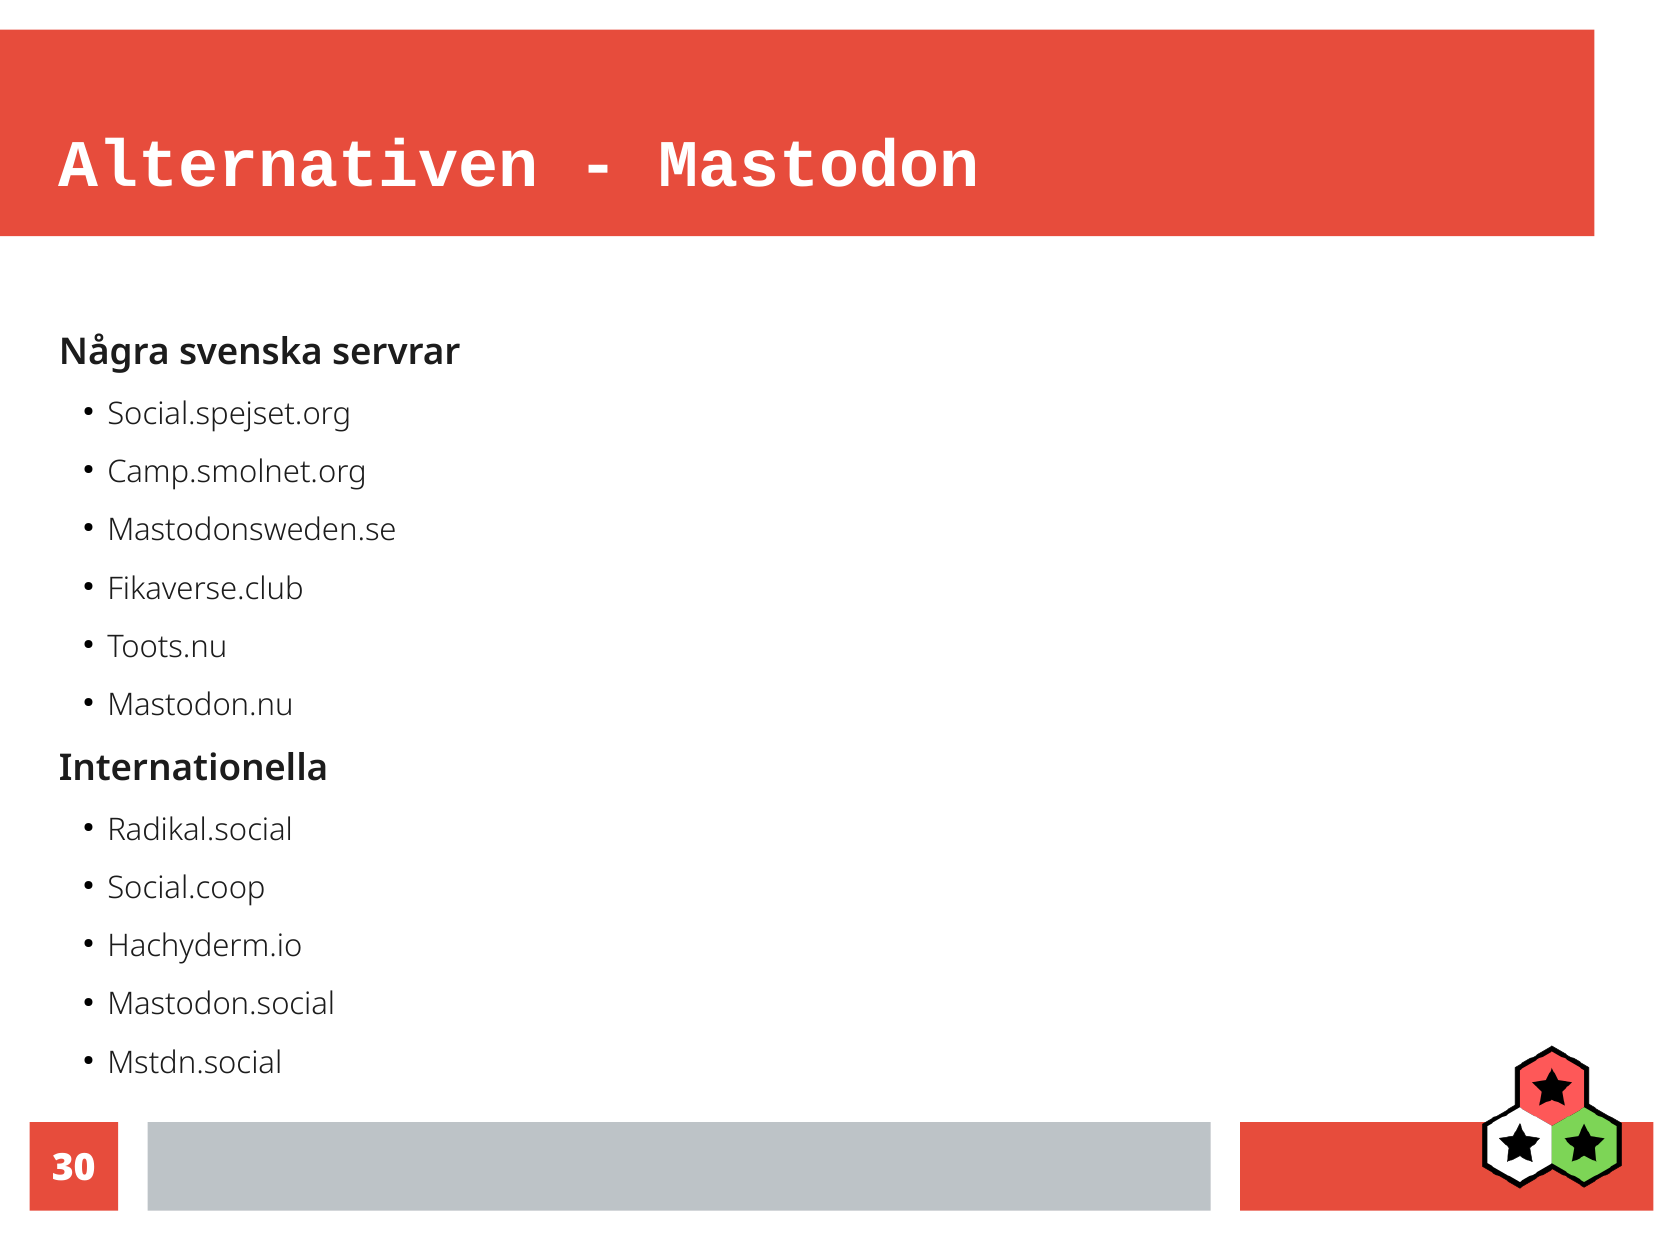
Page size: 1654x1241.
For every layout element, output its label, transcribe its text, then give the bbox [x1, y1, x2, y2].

title Alternativen - Mastodon [59, 59, 1595, 207]
picture [1463, 1028, 1640, 1205]
list Några svenska servrar Social.spejset.org Camp.smolnet.org Mastodonsweden.se Fikaverse.club Toots.nu Mastodon.nu Internationella Radikal.social Social.coop Hachyderm.io Mastodon.social Mstdn.social [59, 324, 1565, 1093]
